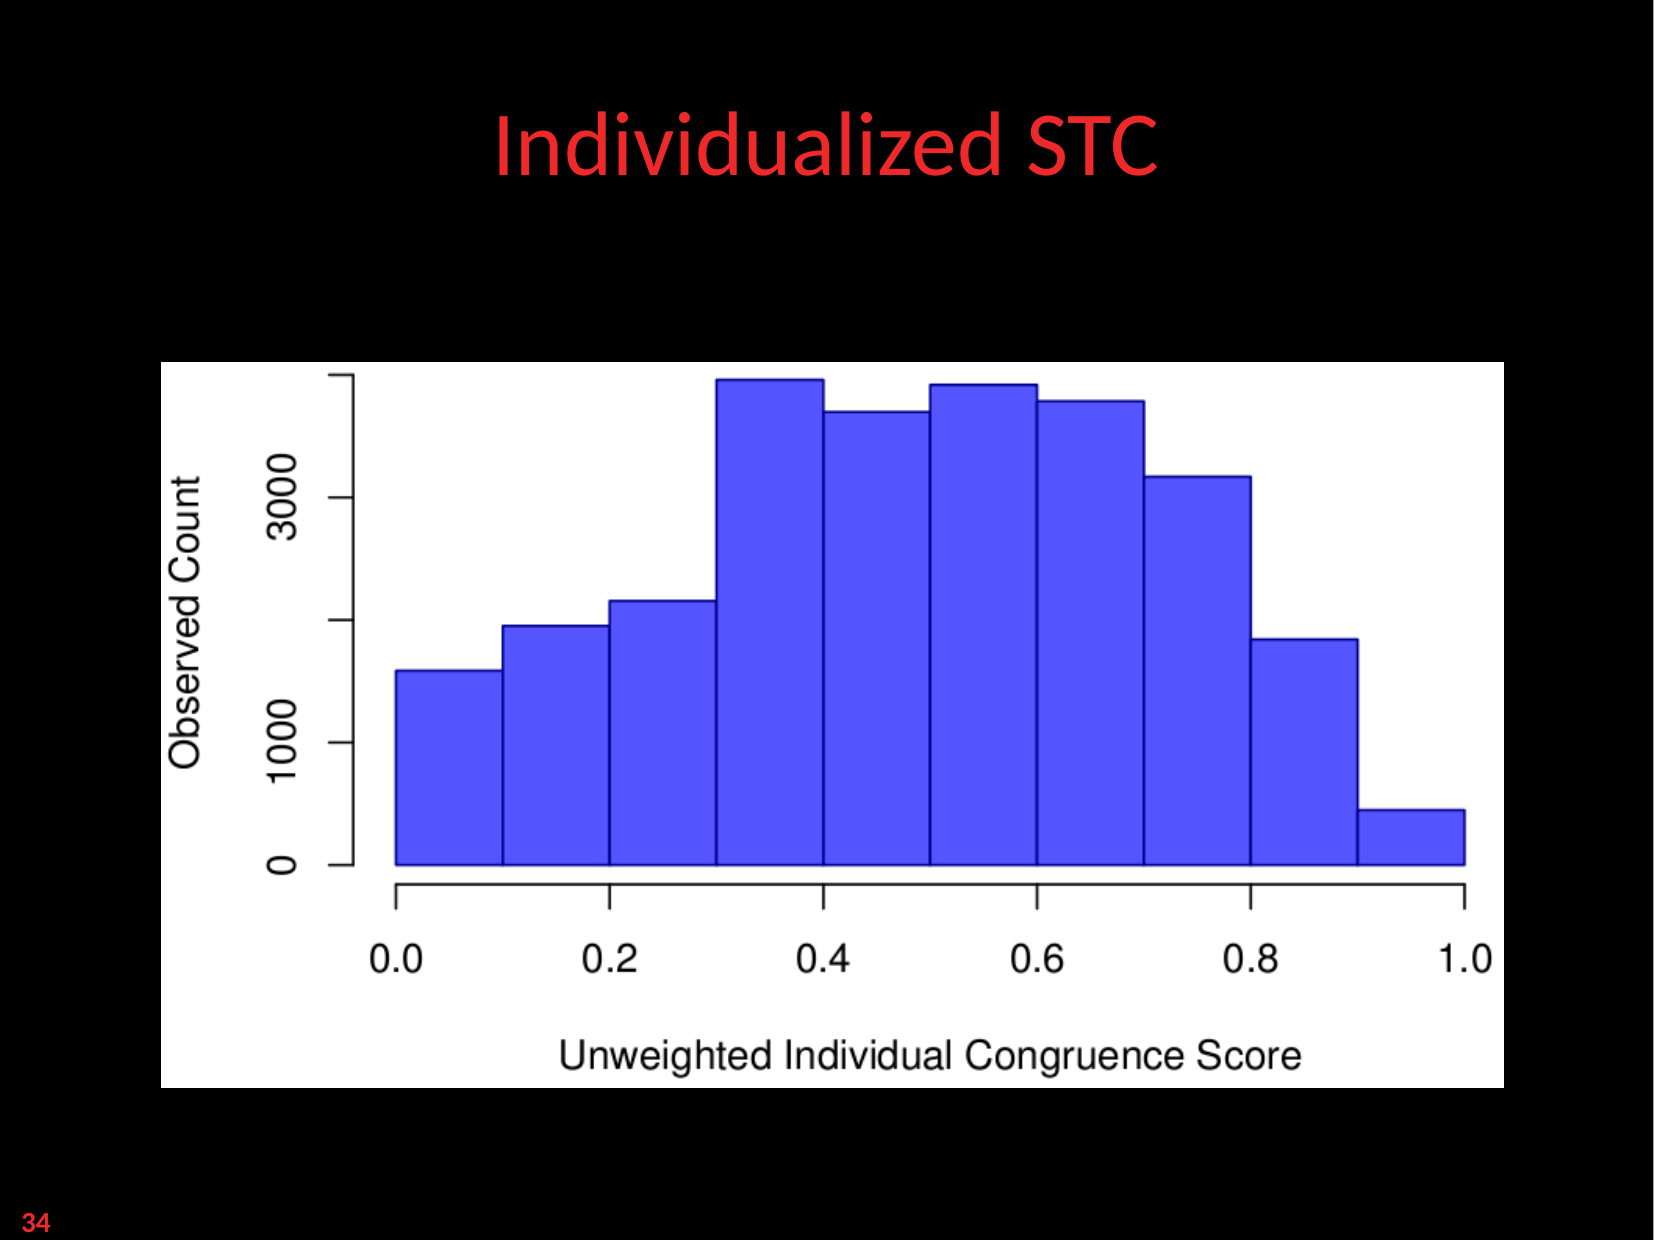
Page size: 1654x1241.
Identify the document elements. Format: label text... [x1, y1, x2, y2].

title Individualized STC [82, 56, 1571, 250]
picture [161, 362, 1504, 1088]
